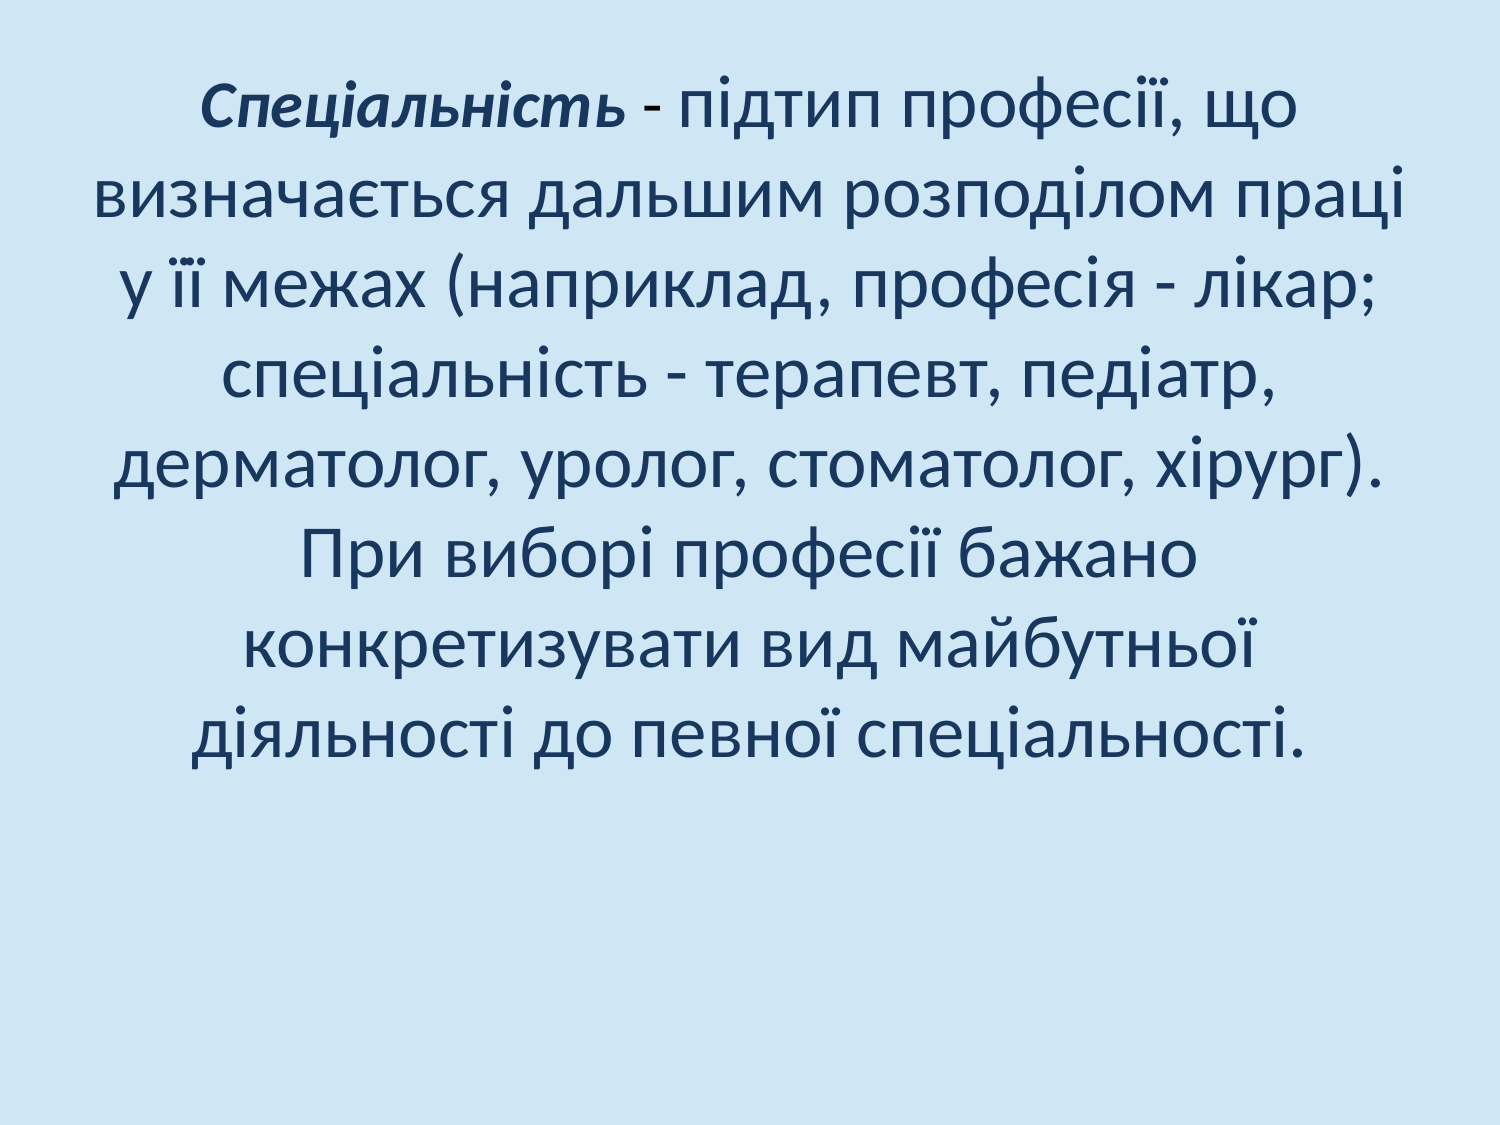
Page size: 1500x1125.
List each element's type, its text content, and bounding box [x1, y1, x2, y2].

title Спеціальність - підтип професії, що визначається дальшим розподілом праці у її межах (наприклад, професія - лікар; спеціальність - терапевт, педіатр, дерматолог, уролог, стоматолог, хірург). При виборі професії бажано конкретизувати вид майбутньої діяльності до певної спеціальності. [75, 45, 1425, 868]
